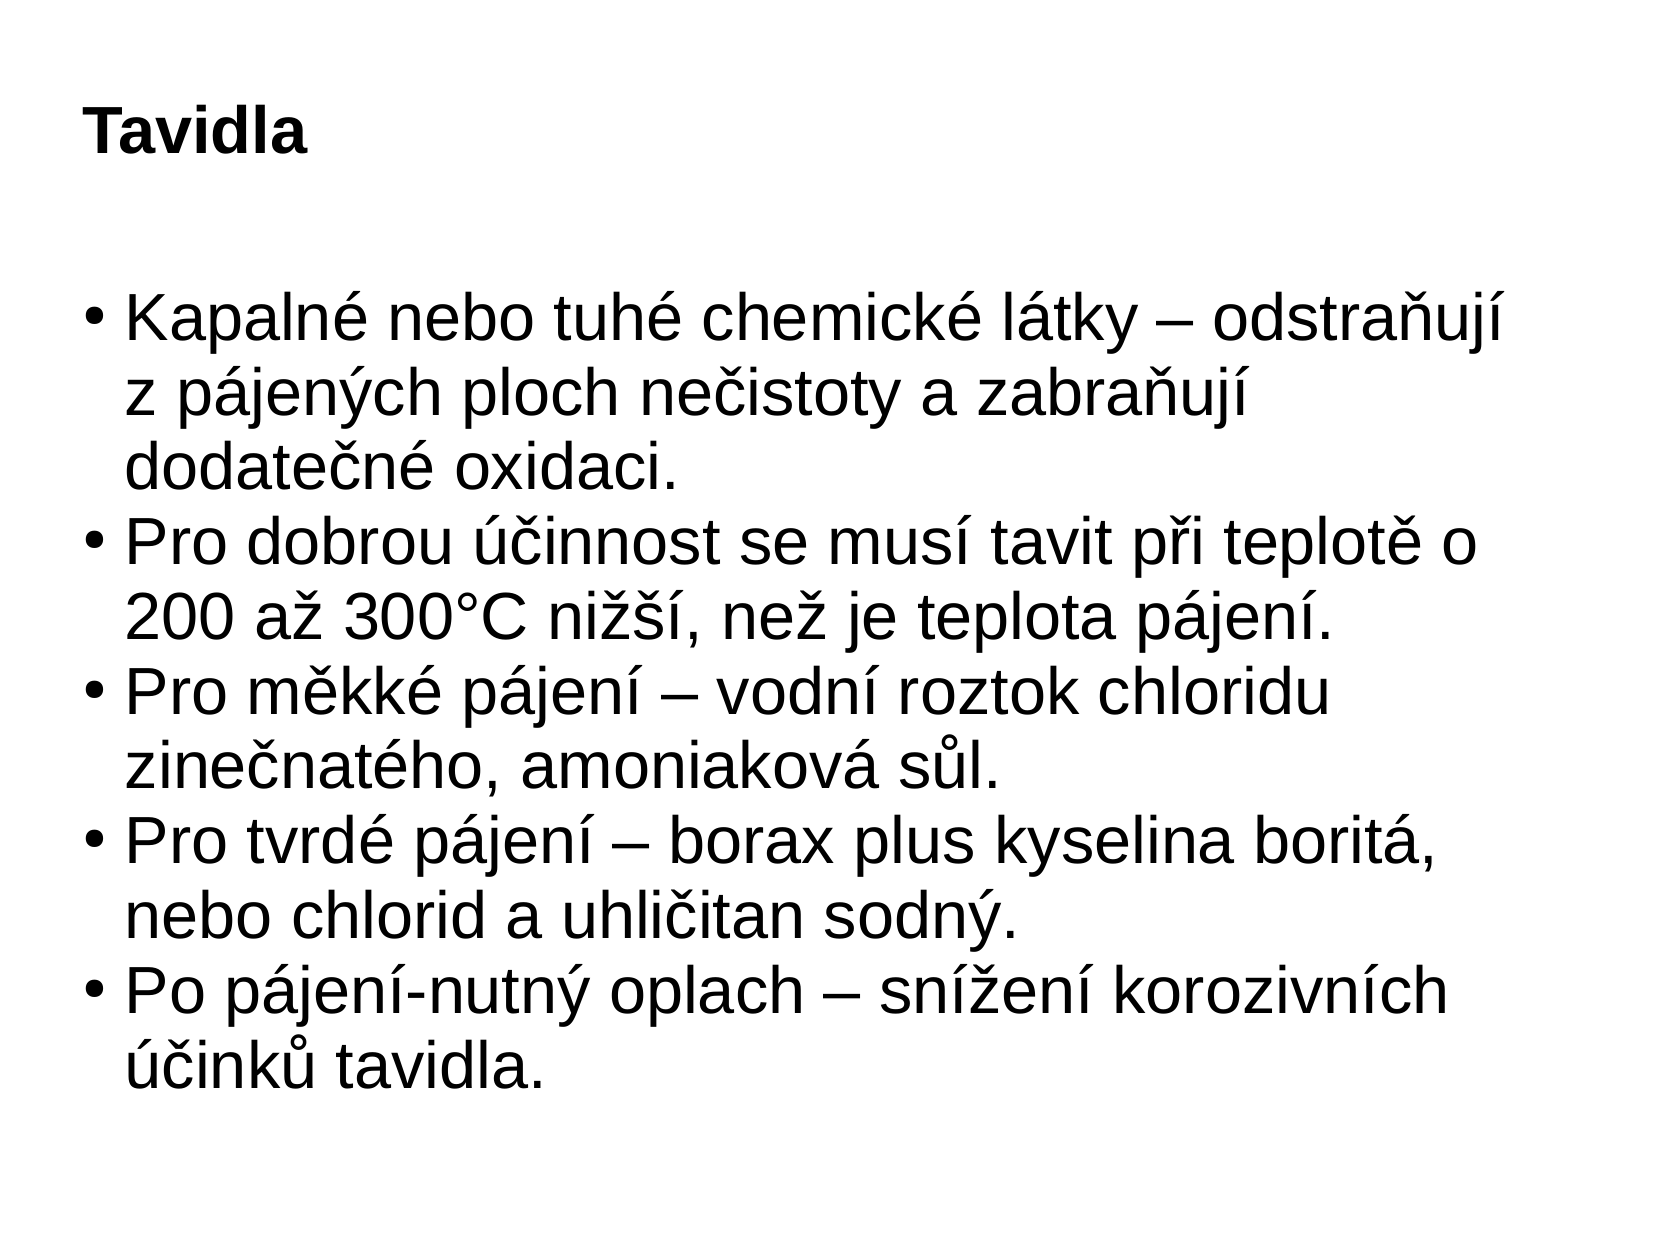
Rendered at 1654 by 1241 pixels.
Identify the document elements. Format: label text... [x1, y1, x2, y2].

subtitle Tavidla Kapalné nebo tuhé chemické látky – odstraňují z pájených ploch nečistoty a zabraňují dodatečné oxidaci. Pro dobrou účinnost se musí tavit při teplotě o 200 až 300°C nižší, než je teplota pájení. Pro měkké pájení – vodní roztok chloridu zinečnatého, amoniaková sůl. Pro tvrdé pájení – borax plus kyselina boritá, nebo chlorid a uhličitan sodný. Po pájení-nutný oplach – snížení korozivních účinků tavidla. [82, 56, 1571, 1102]
